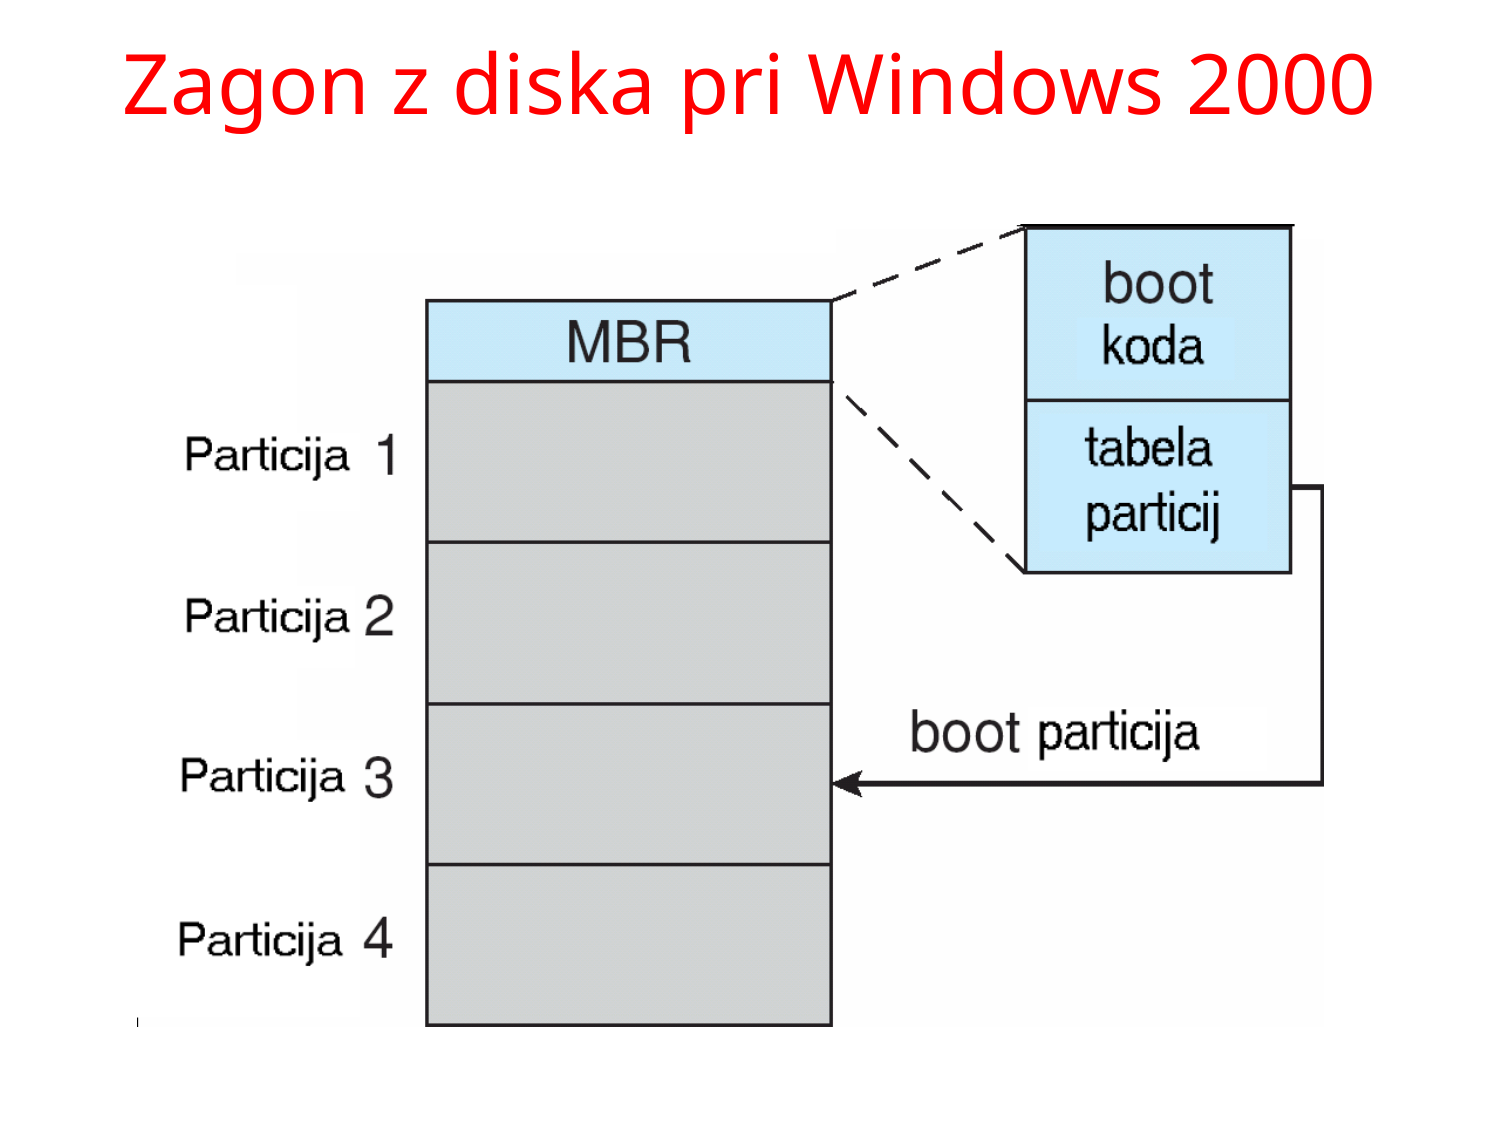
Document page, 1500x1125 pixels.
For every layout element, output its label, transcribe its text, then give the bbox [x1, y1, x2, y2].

title Zagon z diska pri Windows 2000 [0, 0, 1500, 163]
picture [137, 224, 1324, 1027]
